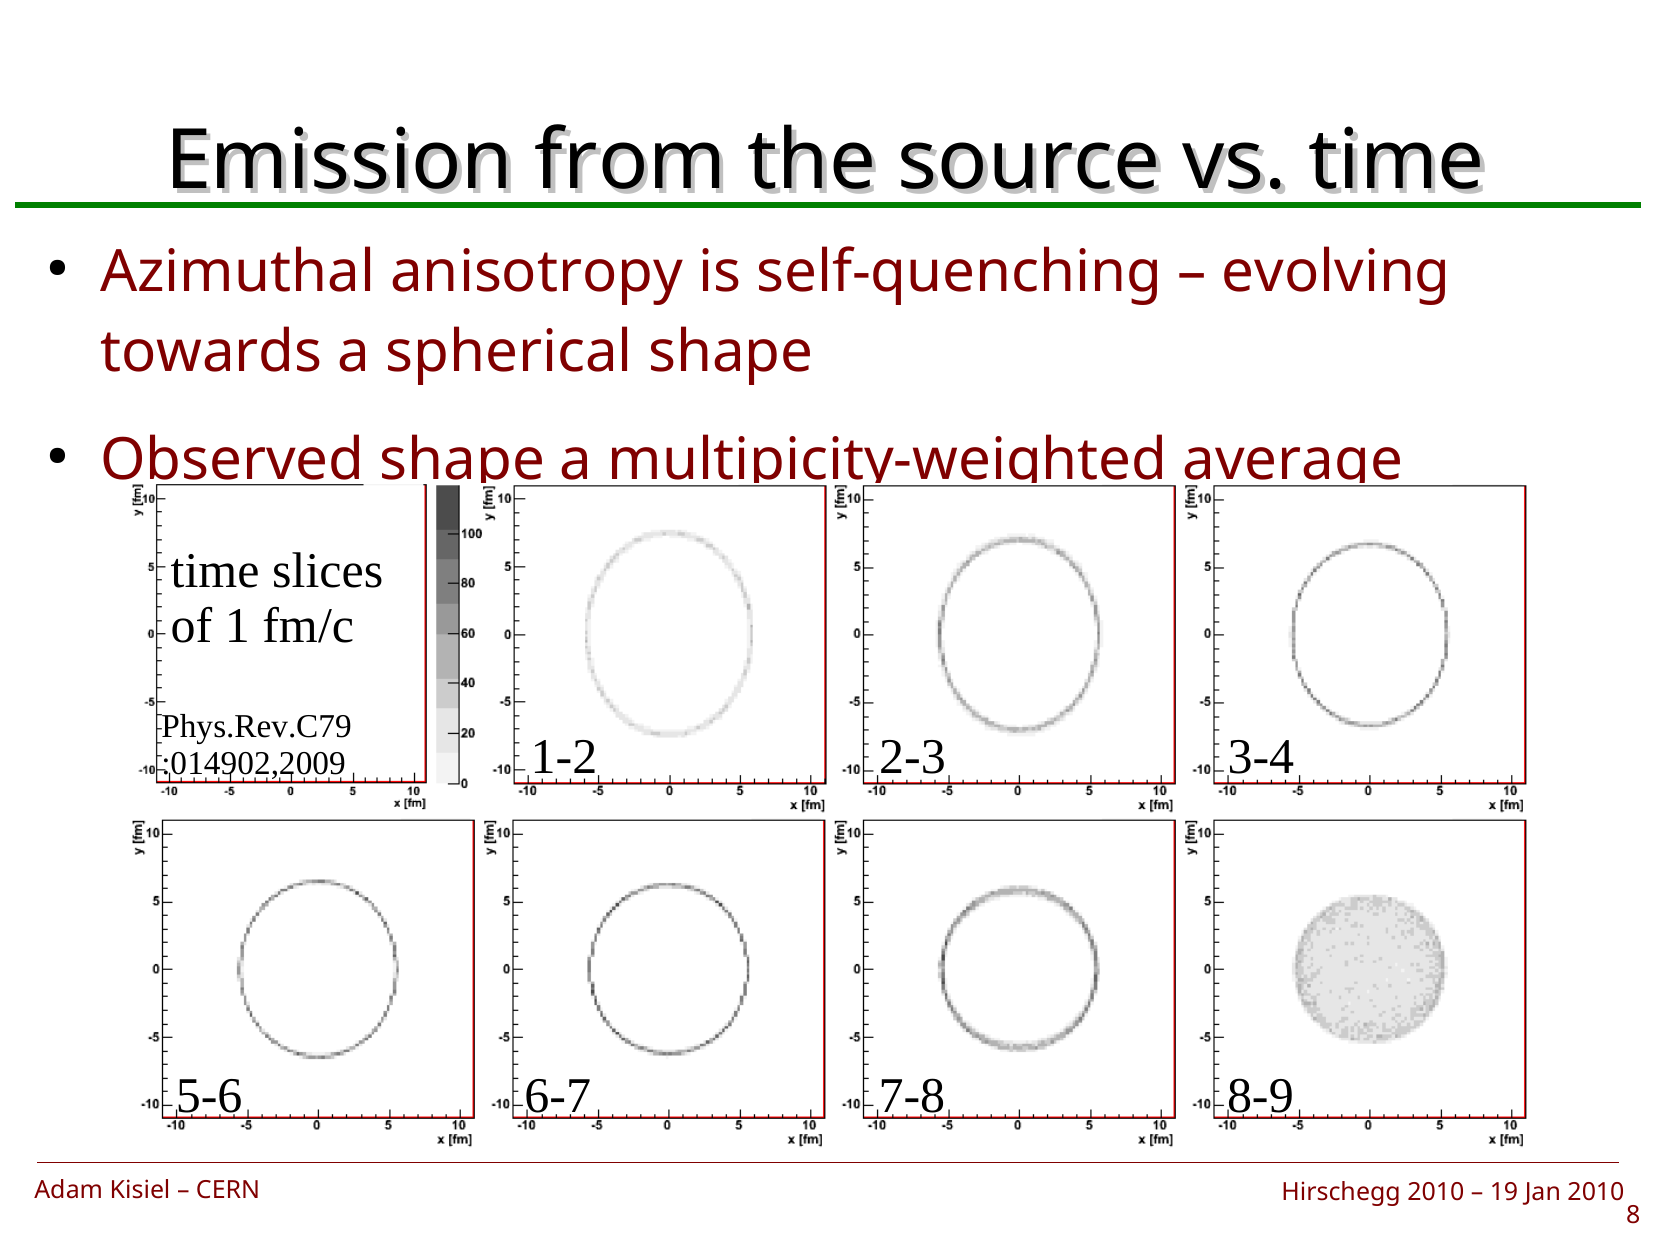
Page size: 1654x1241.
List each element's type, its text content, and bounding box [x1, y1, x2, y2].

text_box 6-7 [524, 1067, 682, 1124]
list Azimuthal anisotropy is self-quenching – evolving towards a spherical shape Observed shape a multipicity-weighted average [29, 229, 1534, 1115]
text_box Phys.Rev.C79:014902,2009 [161, 707, 361, 782]
text_box 2-3 [879, 729, 1037, 785]
text_box 8-9 [1227, 1068, 1384, 1124]
text_box 5-6 [175, 1067, 333, 1124]
picture [128, 483, 1530, 1153]
text_box 3-4 [1227, 729, 1385, 785]
text_box 1-2 [530, 729, 688, 785]
text_box 7-8 [878, 1068, 1036, 1124]
text_box time slices of 1 fm/c [170, 542, 384, 654]
title Emission from the source vs. time [119, 52, 1532, 229]
